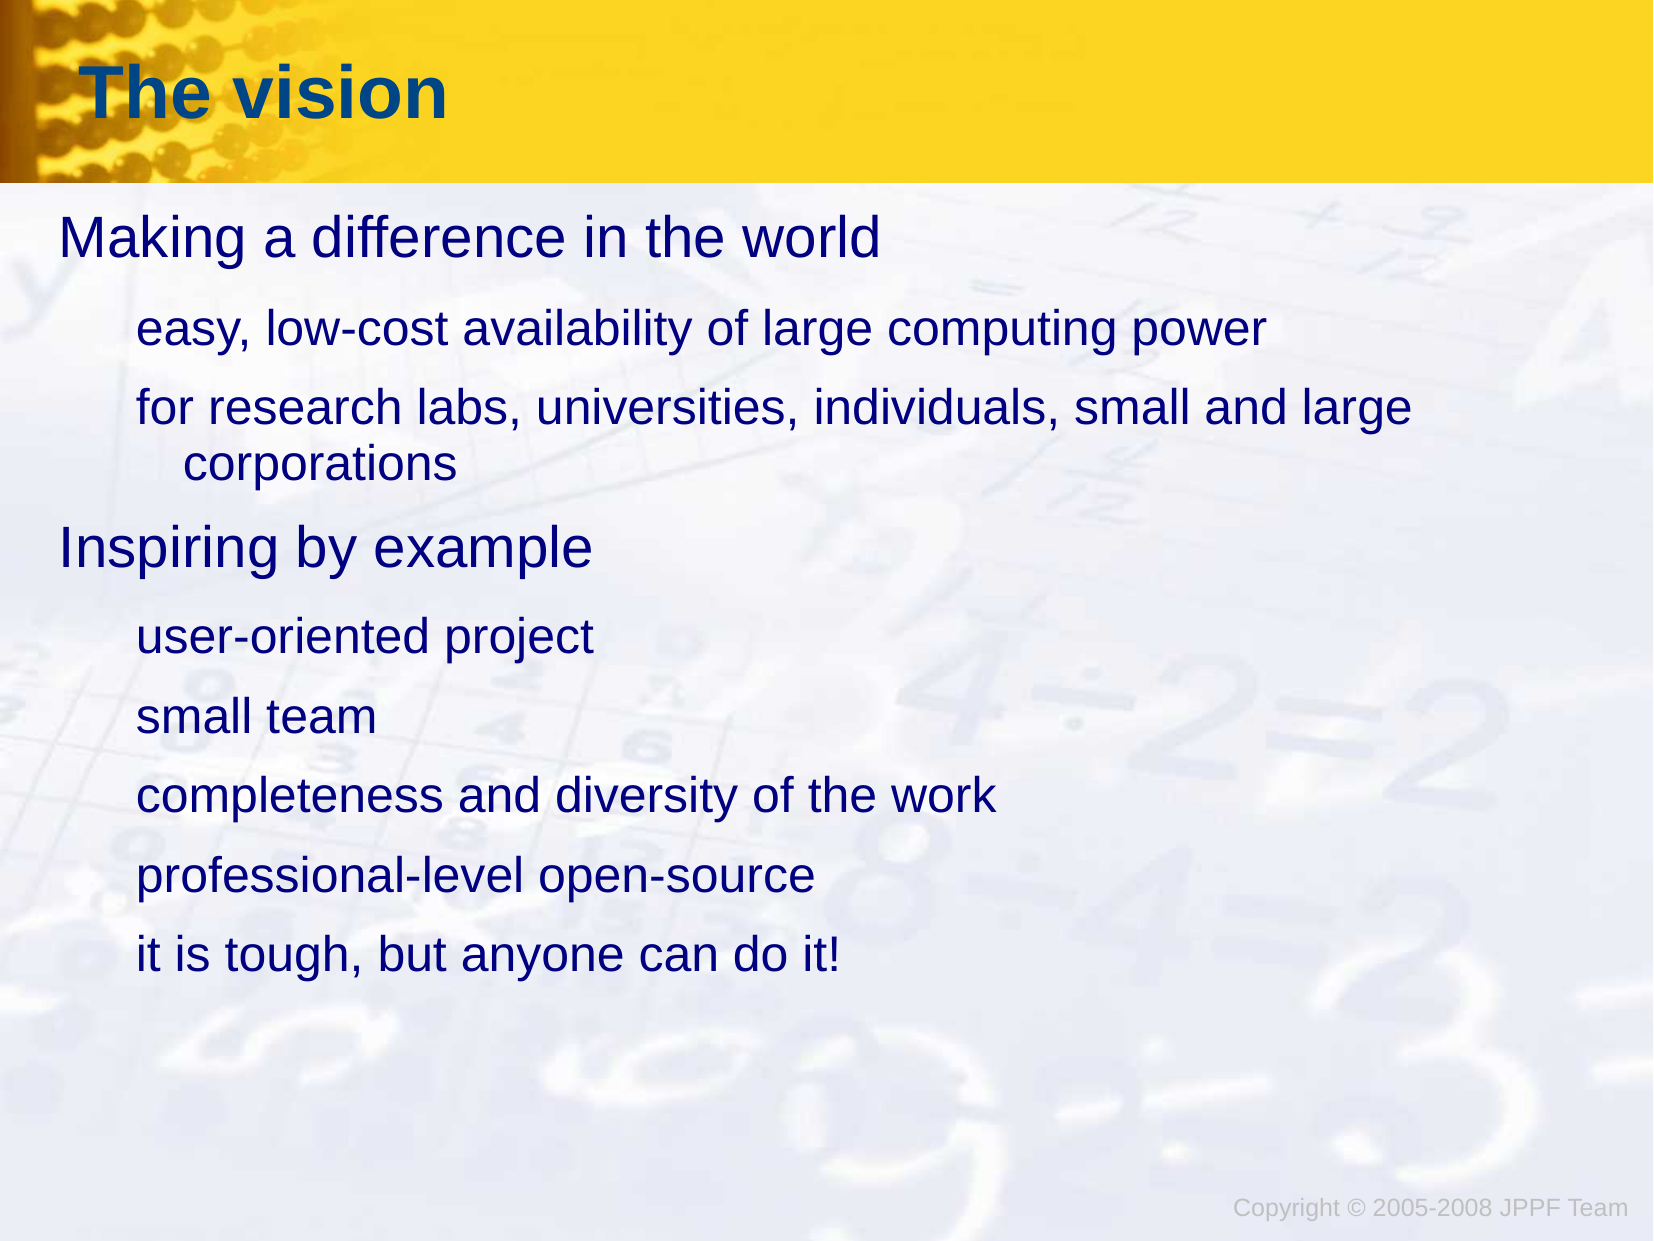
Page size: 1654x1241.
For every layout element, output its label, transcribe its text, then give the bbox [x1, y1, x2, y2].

title The vision [78, 25, 1567, 161]
picture [0, 0, 1654, 1241]
list Making a difference in the world easy, low-cost availability of large computing power for research labs, universities, individuals, small and large corporations Inspiring by example user-oriented project small team completeness and diversity of the work professional-level open-source it is tough, but anyone can do it! [41, 205, 1529, 1111]
